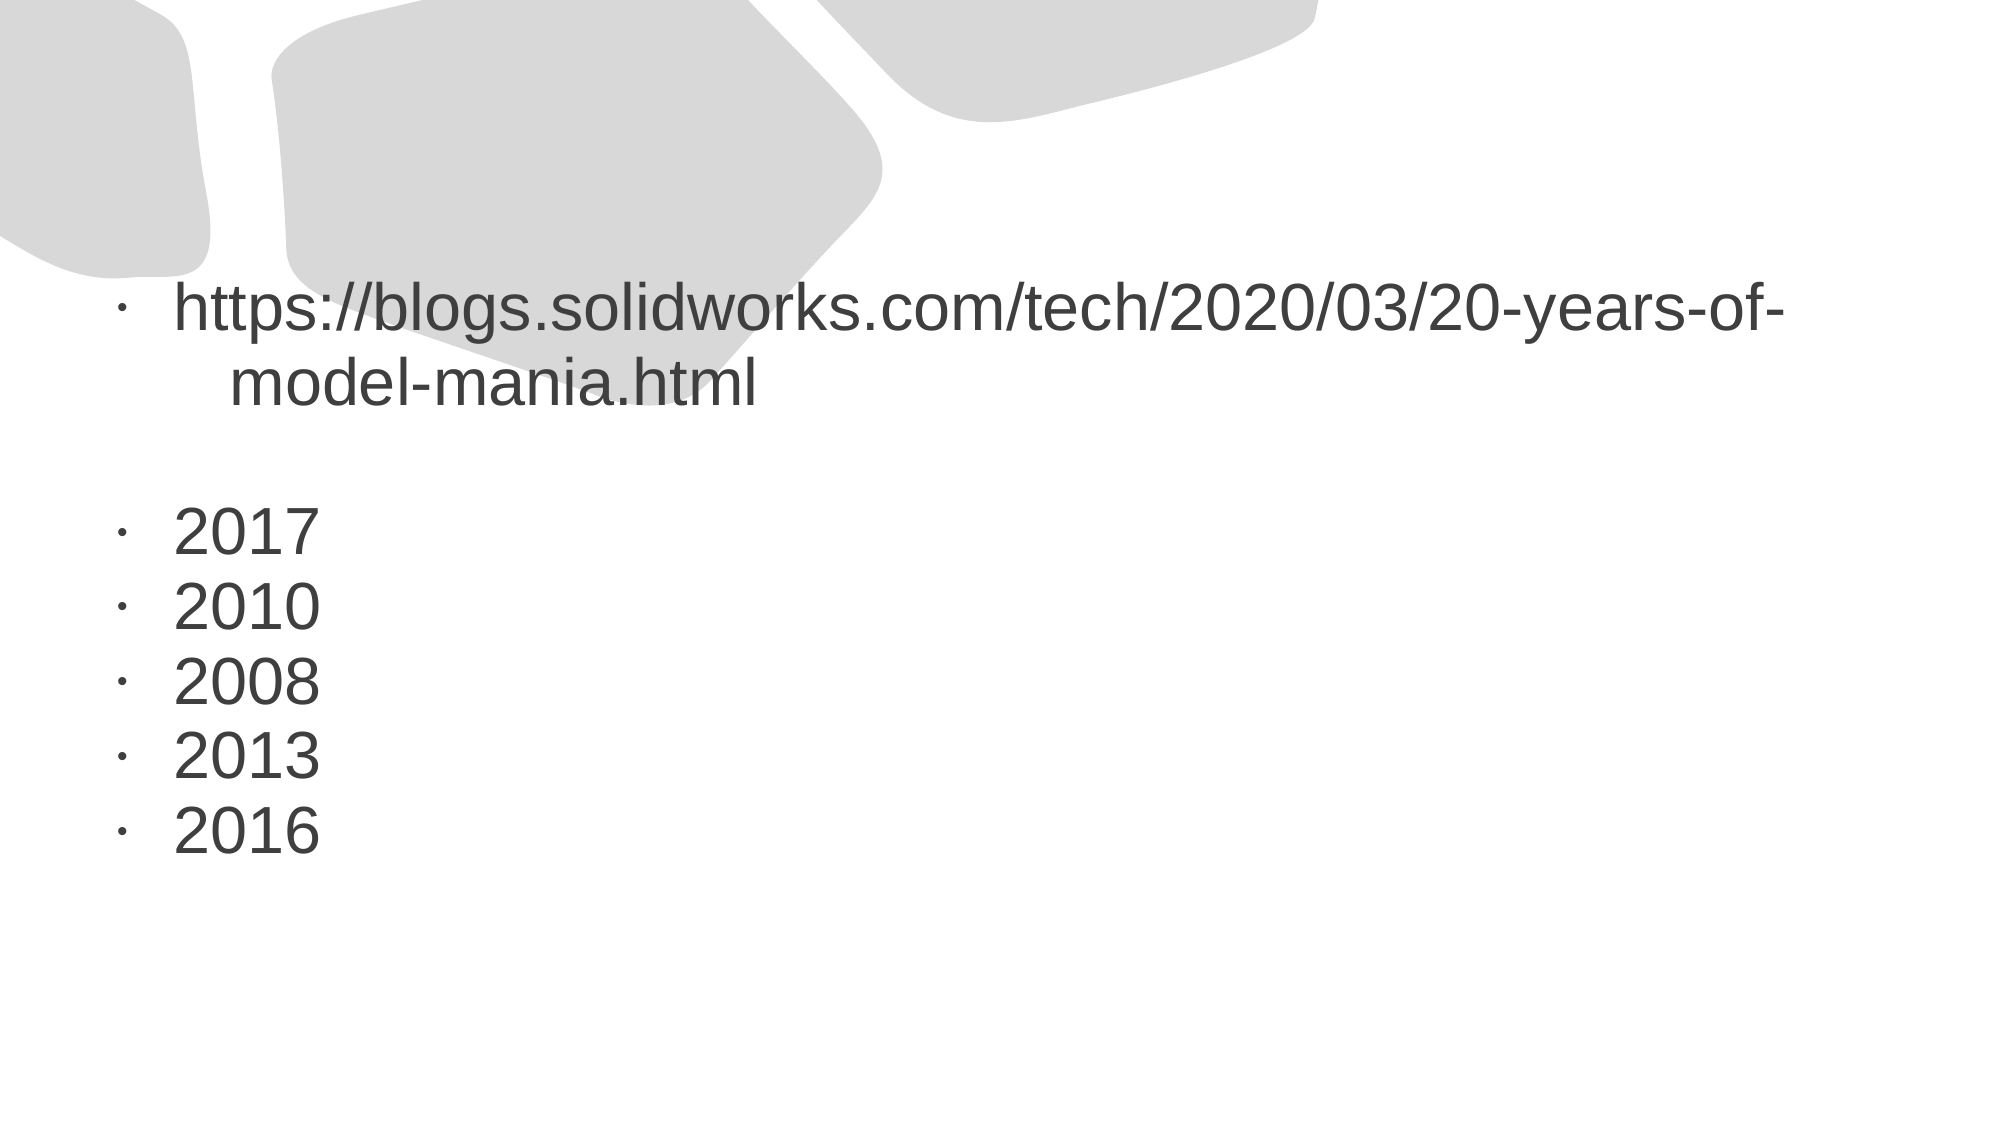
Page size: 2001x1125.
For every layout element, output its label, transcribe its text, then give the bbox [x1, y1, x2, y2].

list https://blogs.solidworks.com/tech/2020/03/20-years-of-model-mania.html 2017 2010 2008 2013 2016 [99, 262, 1900, 1005]
